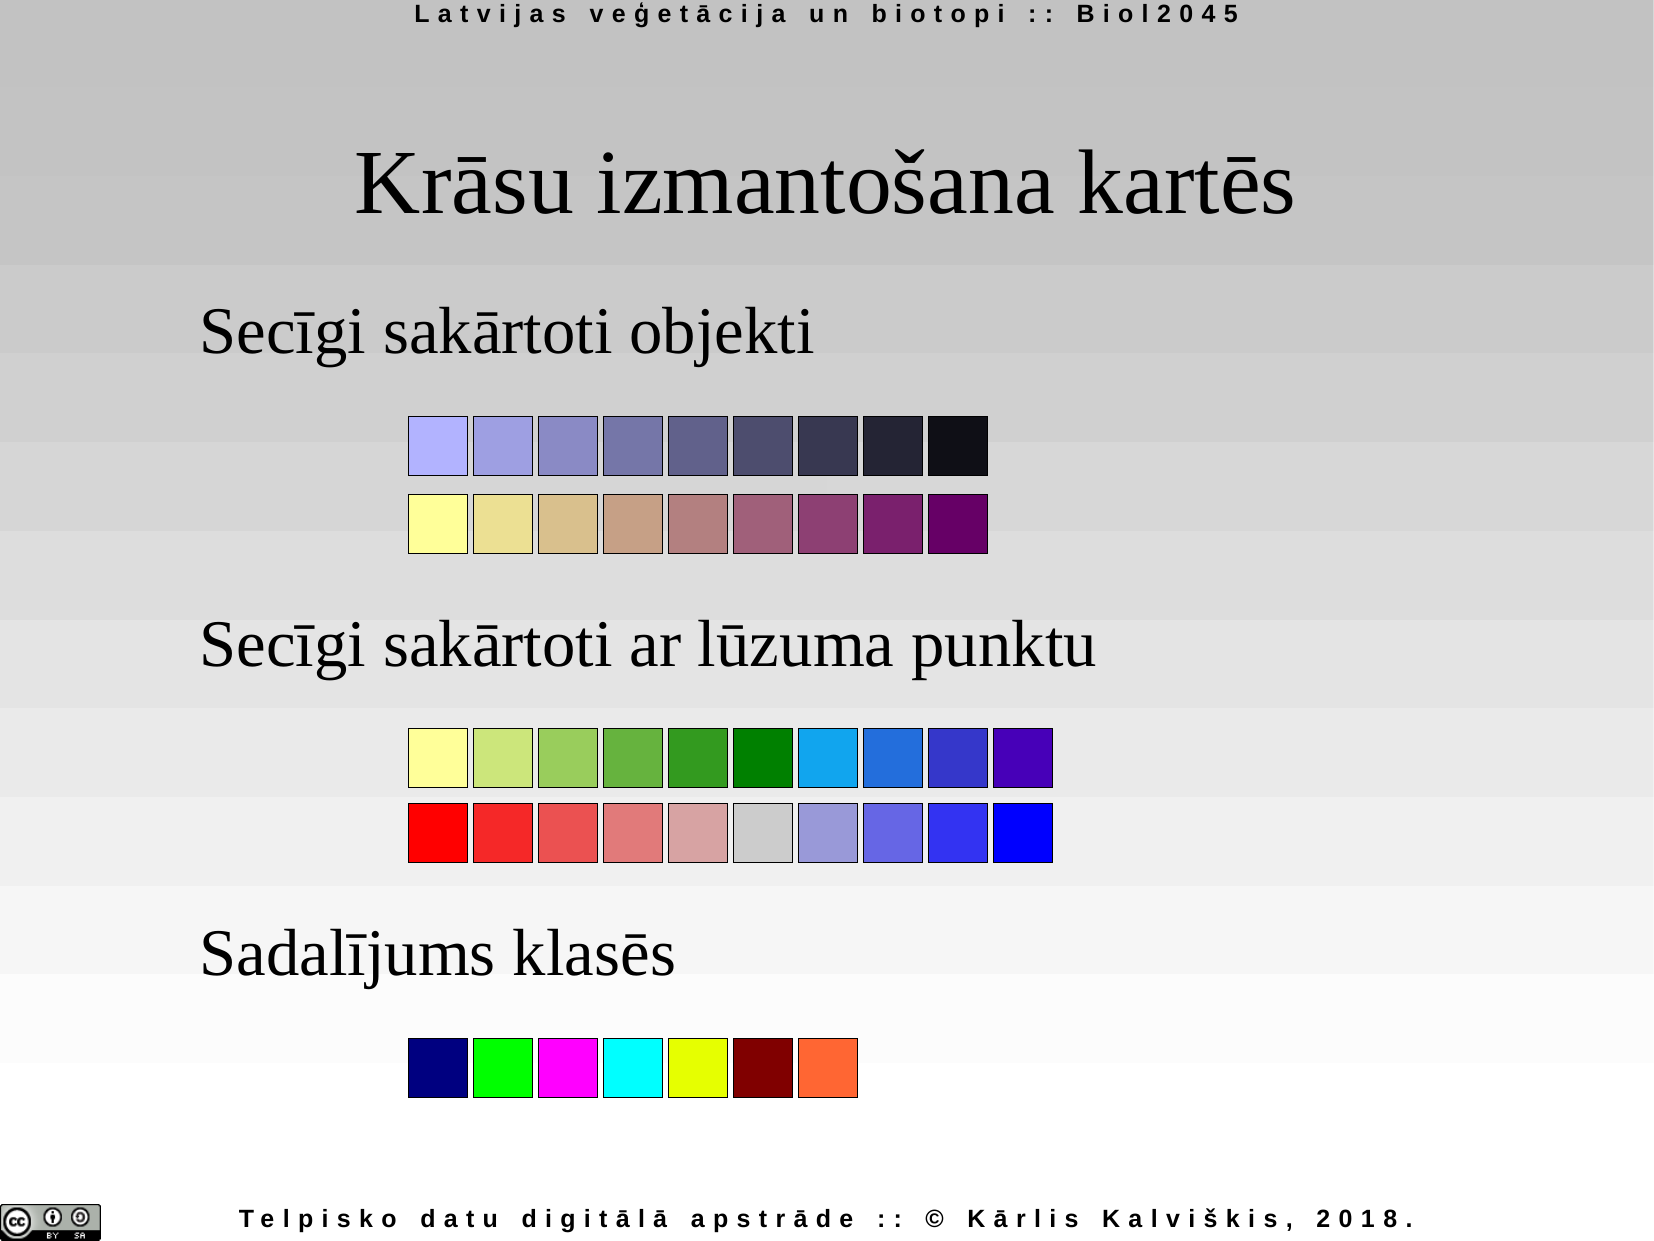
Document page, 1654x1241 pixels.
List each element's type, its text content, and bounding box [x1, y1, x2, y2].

text_box [603, 803, 663, 863]
picture [0, 0, 1654, 1241]
text_box [603, 1038, 663, 1098]
text_box [798, 1038, 858, 1098]
text_box [538, 803, 598, 863]
text_box [863, 728, 923, 788]
text_box [863, 803, 923, 863]
text_box [993, 728, 1053, 788]
text_box [473, 416, 533, 476]
text_box [798, 803, 858, 863]
text_box [928, 416, 988, 476]
text_box [928, 494, 988, 554]
text_box [473, 803, 533, 863]
text_box [928, 728, 988, 788]
text_box Sadalījums klasēs [199, 916, 759, 1003]
text_box [798, 494, 858, 554]
text_box [473, 1038, 533, 1098]
text_box [733, 803, 793, 863]
text_box [863, 494, 923, 554]
text_box [603, 416, 663, 476]
text_box [668, 728, 728, 788]
text_box [668, 416, 728, 476]
text_box [733, 416, 793, 476]
text_box [538, 728, 598, 788]
text_box [538, 416, 598, 476]
text_box [668, 494, 728, 554]
text_box [408, 494, 468, 554]
text_box [408, 803, 468, 863]
text_box [408, 728, 468, 788]
text_box [603, 728, 663, 788]
text_box [668, 1038, 728, 1098]
text_box [798, 416, 858, 476]
text_box [863, 416, 923, 476]
text_box Secīgi sakārtoti ar lūzuma punktu [199, 606, 1272, 693]
text_box [603, 494, 663, 554]
text_box [408, 1038, 468, 1098]
text_box [473, 494, 533, 554]
text_box Secīgi sakārtoti objekti [199, 294, 912, 381]
title Krāsu izmantošana kartēs [29, 49, 1625, 296]
text_box [733, 1038, 793, 1098]
text_box [408, 416, 468, 476]
text_box [538, 494, 598, 554]
text_box [798, 728, 858, 788]
text_box [473, 728, 533, 788]
text_box [928, 803, 988, 863]
text_box [668, 803, 728, 863]
text_box [993, 803, 1053, 863]
text_box [733, 728, 793, 788]
text_box [733, 494, 793, 554]
text_box [538, 1038, 598, 1098]
